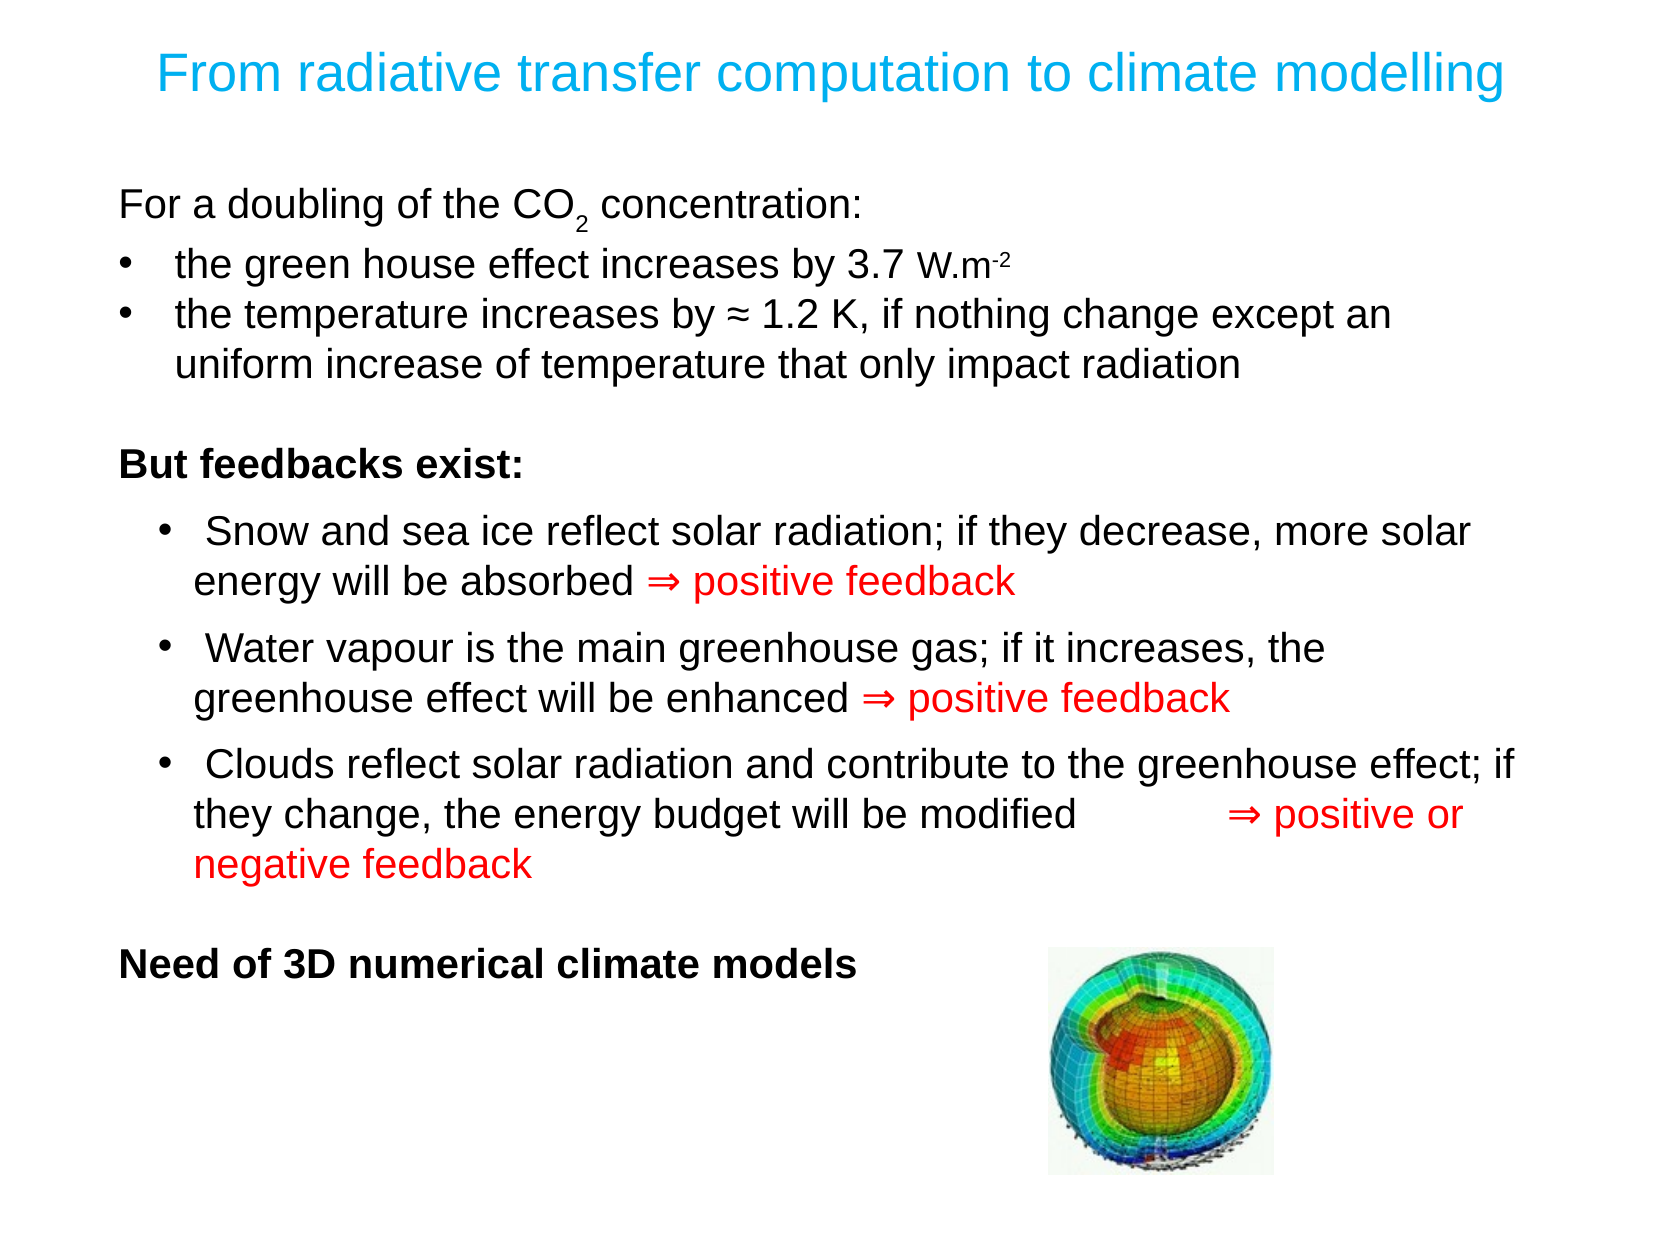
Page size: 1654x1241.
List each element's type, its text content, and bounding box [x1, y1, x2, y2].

text_box For a doubling of the CO2 concentration: the green house effect increases by 3.7 W.m-2 the temperature increases by ≈ 1.2 K, if nothing change except an uniform increase of temperature that only impact radiation But feedbacks exist: Snow and sea ice reflect solar radiation; if they decrease, more solar energy will be absorbed ⇒ positive feedback Water vapour is the main greenhouse gas; if it increases, the greenhouse effect will be enhanced ⇒ positive feedback Clouds reflect solar radiation and contribute to the greenhouse effect; if they change, the energy budget will be modified ⇒ positive or negative feedback Need of 3D numerical climate models [103, 169, 1544, 1150]
picture [1048, 947, 1274, 1175]
text_box From radiative transfer computation to climate modelling [43, 6, 1621, 124]
